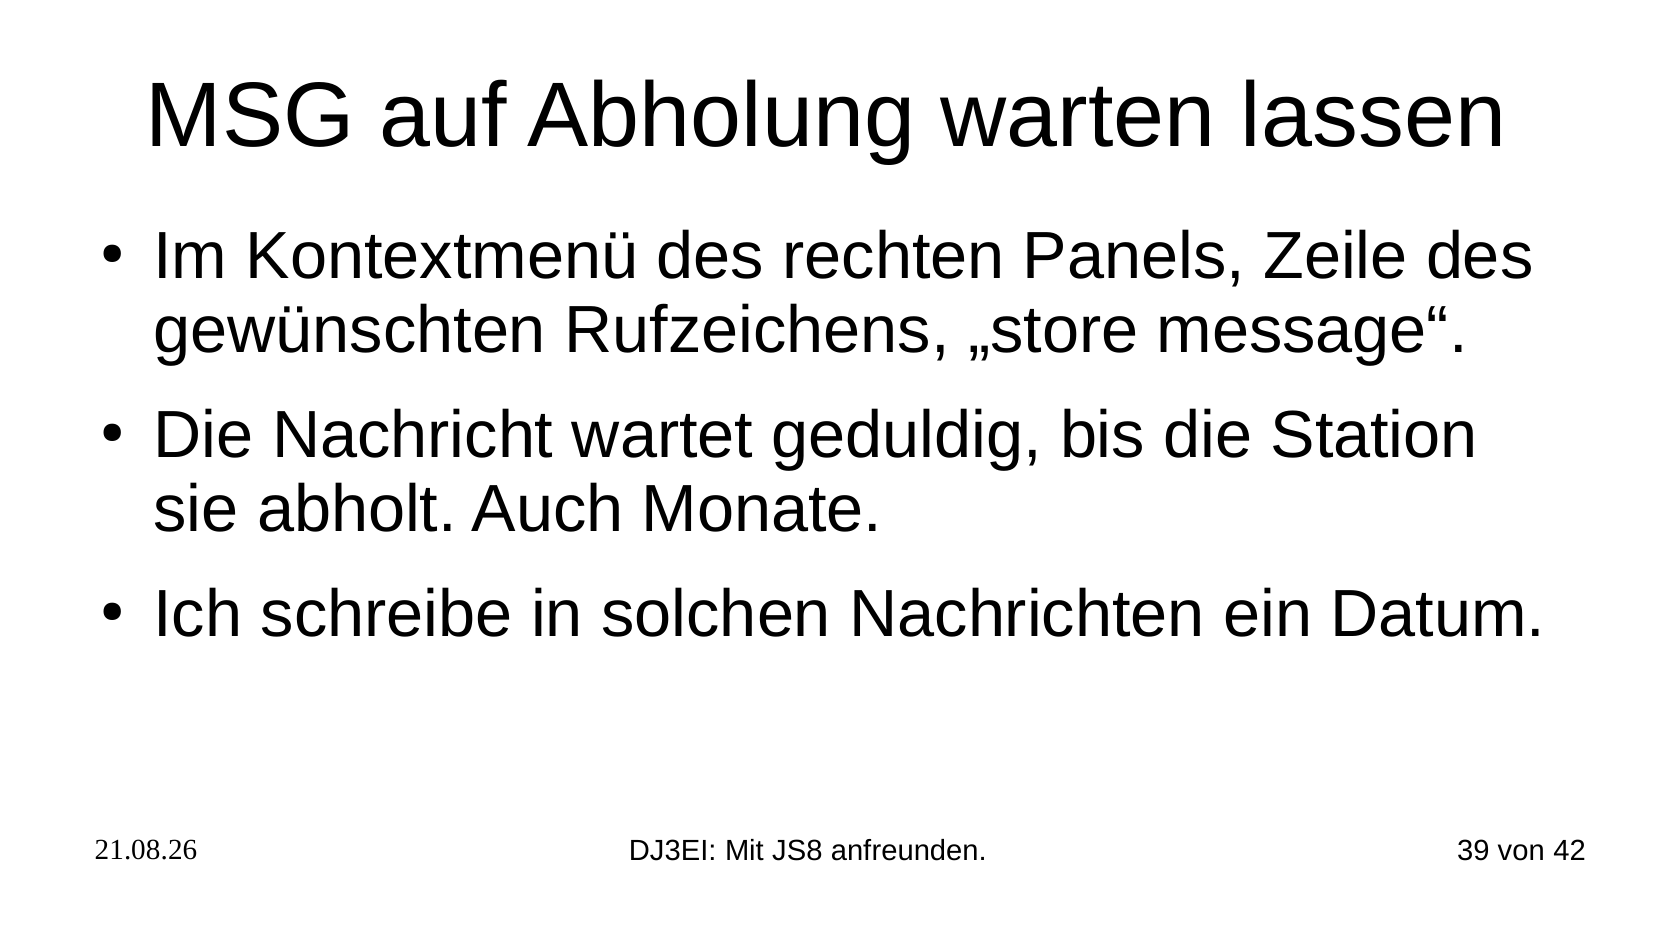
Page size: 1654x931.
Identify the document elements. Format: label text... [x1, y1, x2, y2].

list Im Kontextmenü des rechten Panels, Zeile des gewünschten Rufzeichens, „store message“. Die Nachricht wartet geduldig, bis die Station sie abholt. Auch Monate. Ich schreibe in solchen Nachrichten ein Datum. [82, 217, 1571, 758]
title MSG auf Abholung warten lassen [82, 37, 1571, 193]
